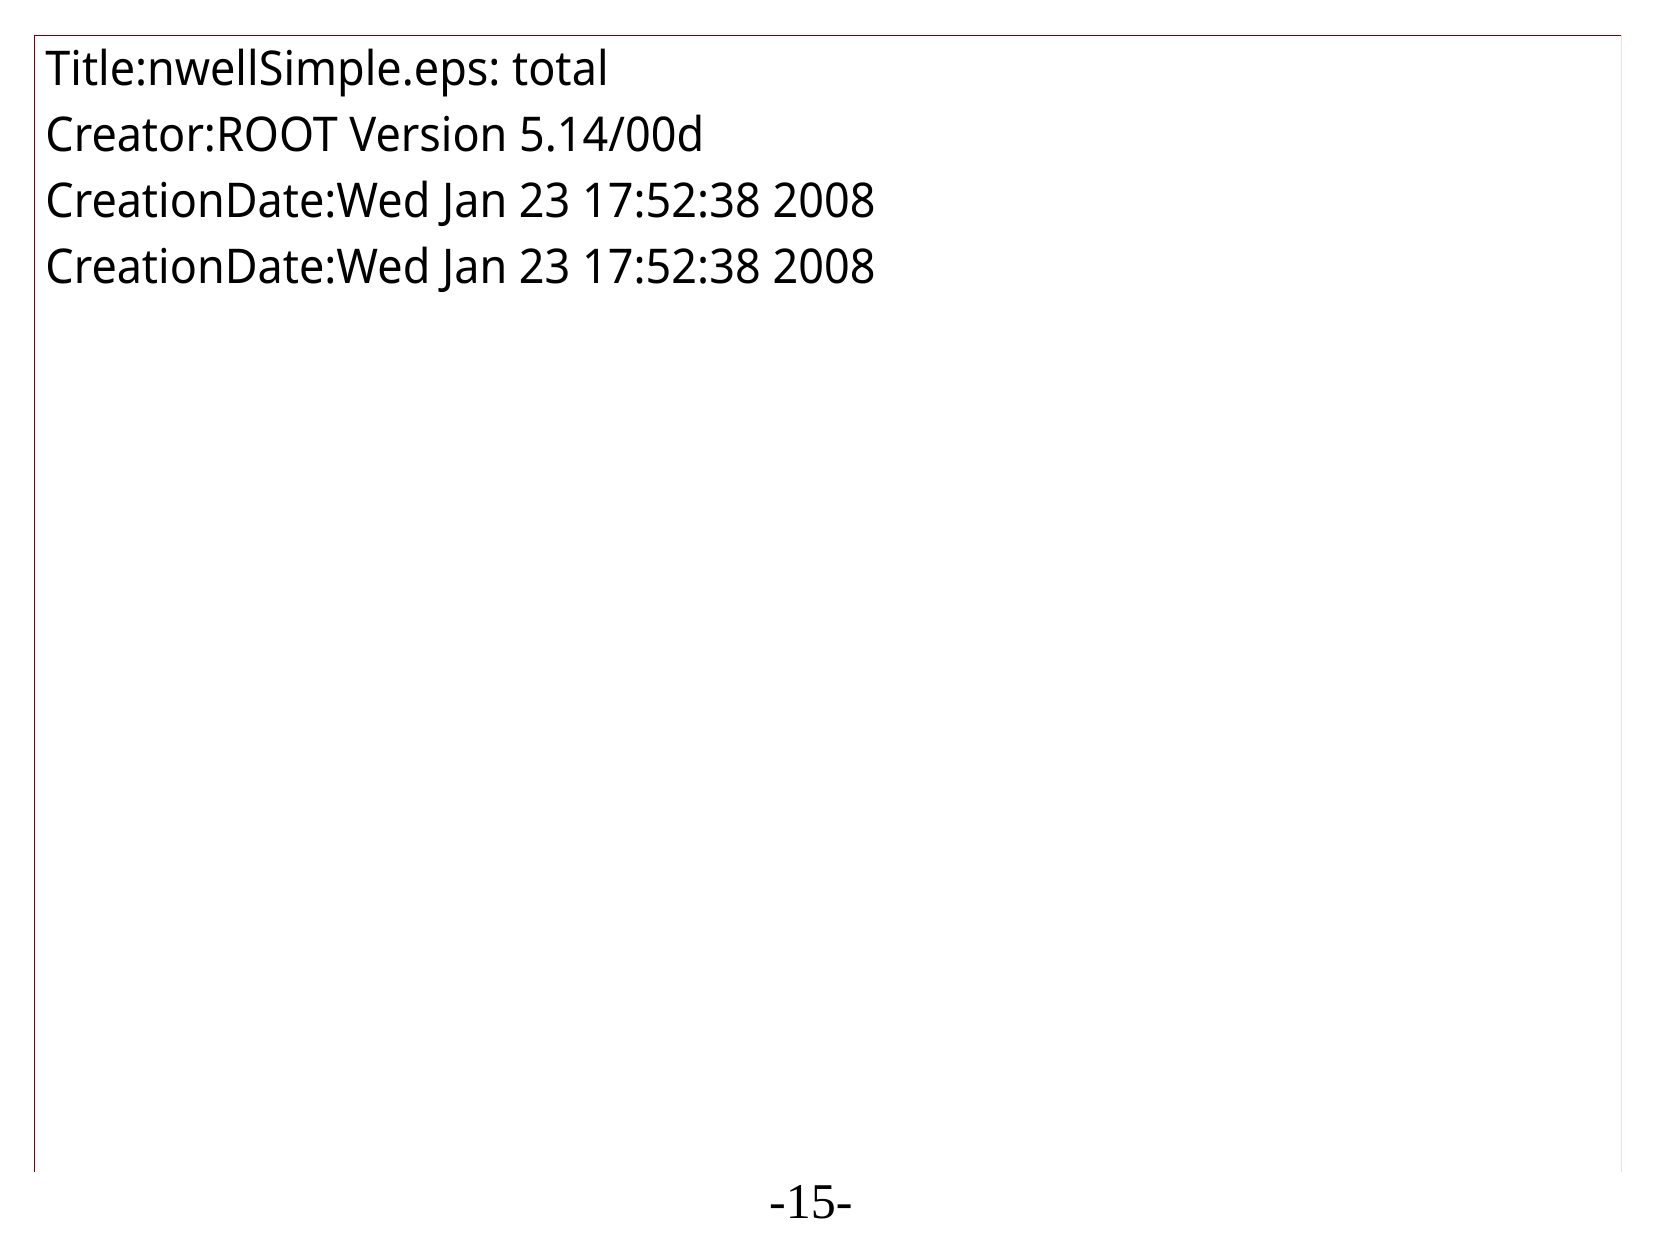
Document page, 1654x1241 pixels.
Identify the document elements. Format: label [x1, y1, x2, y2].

picture [30, 31, 1622, 1172]
